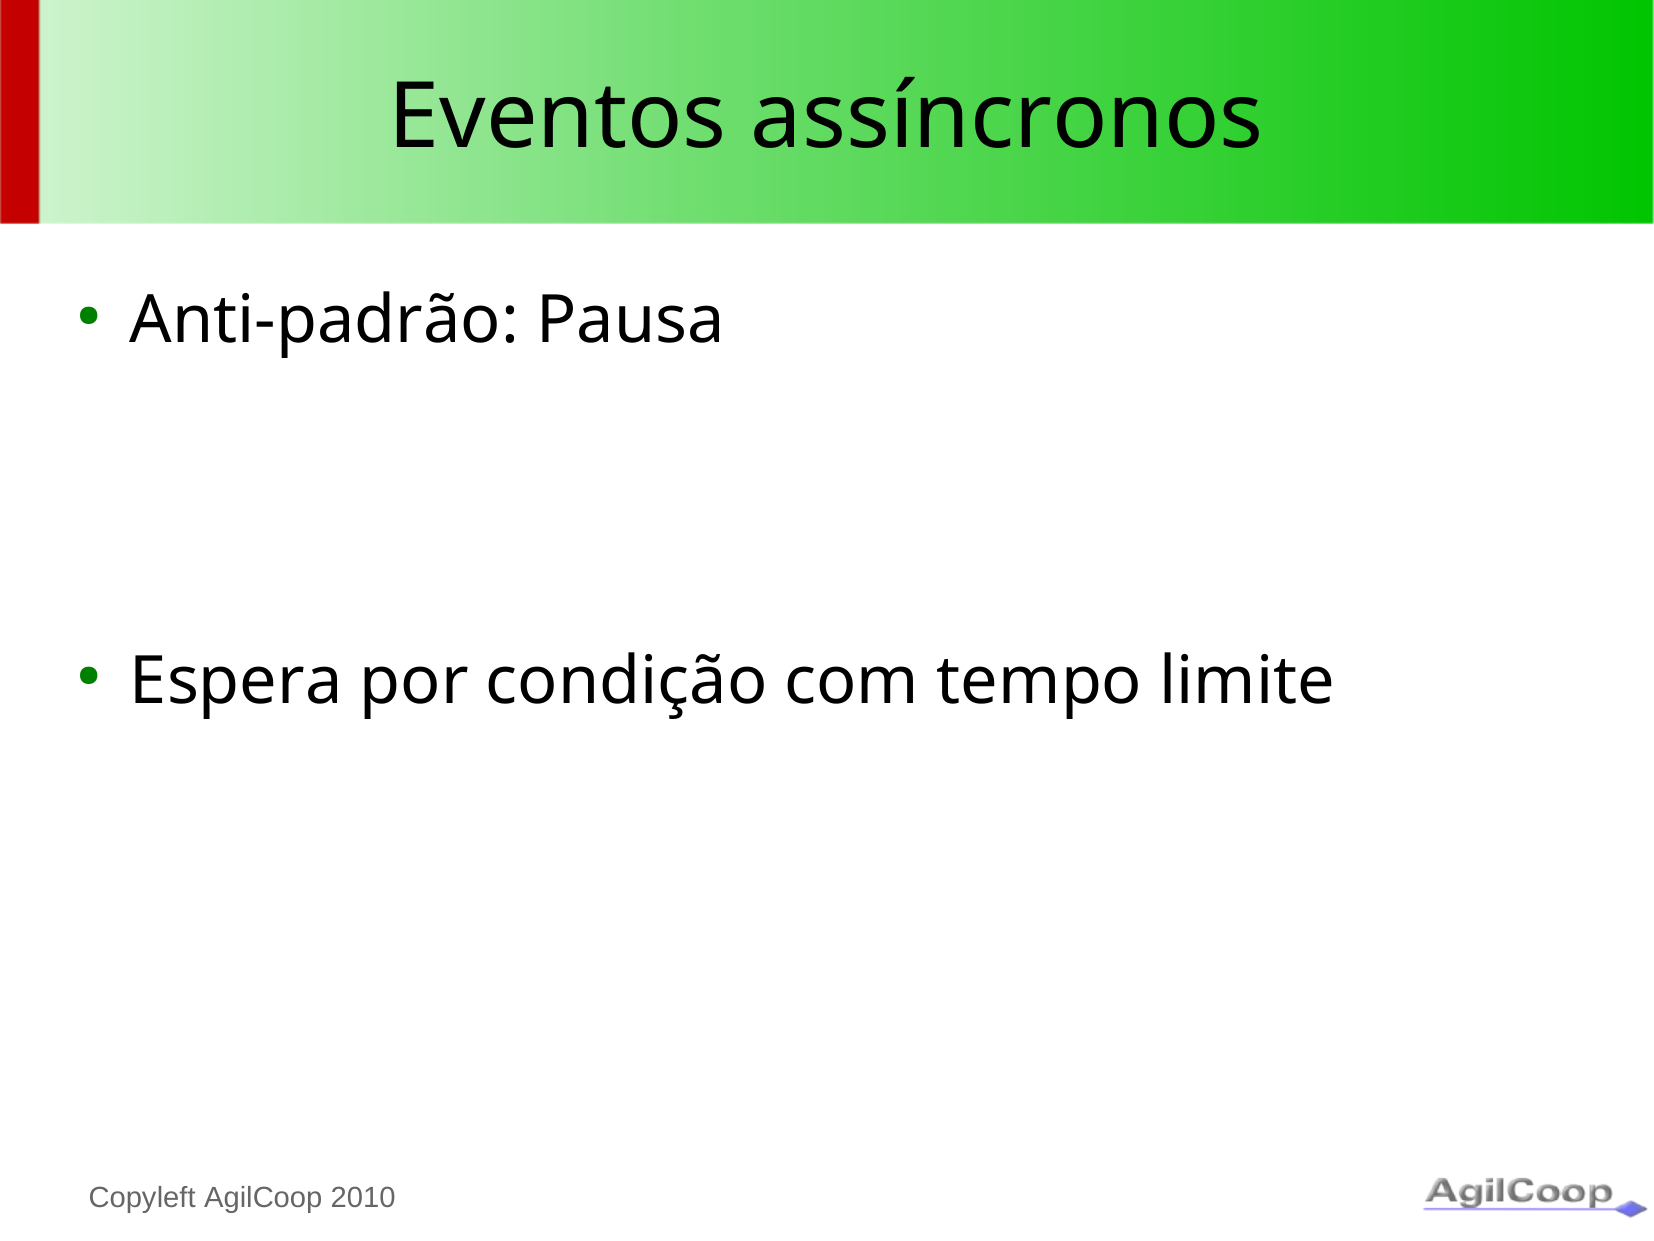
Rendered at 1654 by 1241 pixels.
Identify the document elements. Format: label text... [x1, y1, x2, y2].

list Anti-padrão: Pausa Espera por condição com tempo limite [59, 271, 1607, 1123]
title Eventos assíncronos [82, 8, 1571, 216]
picture [0, 0, 1654, 1241]
